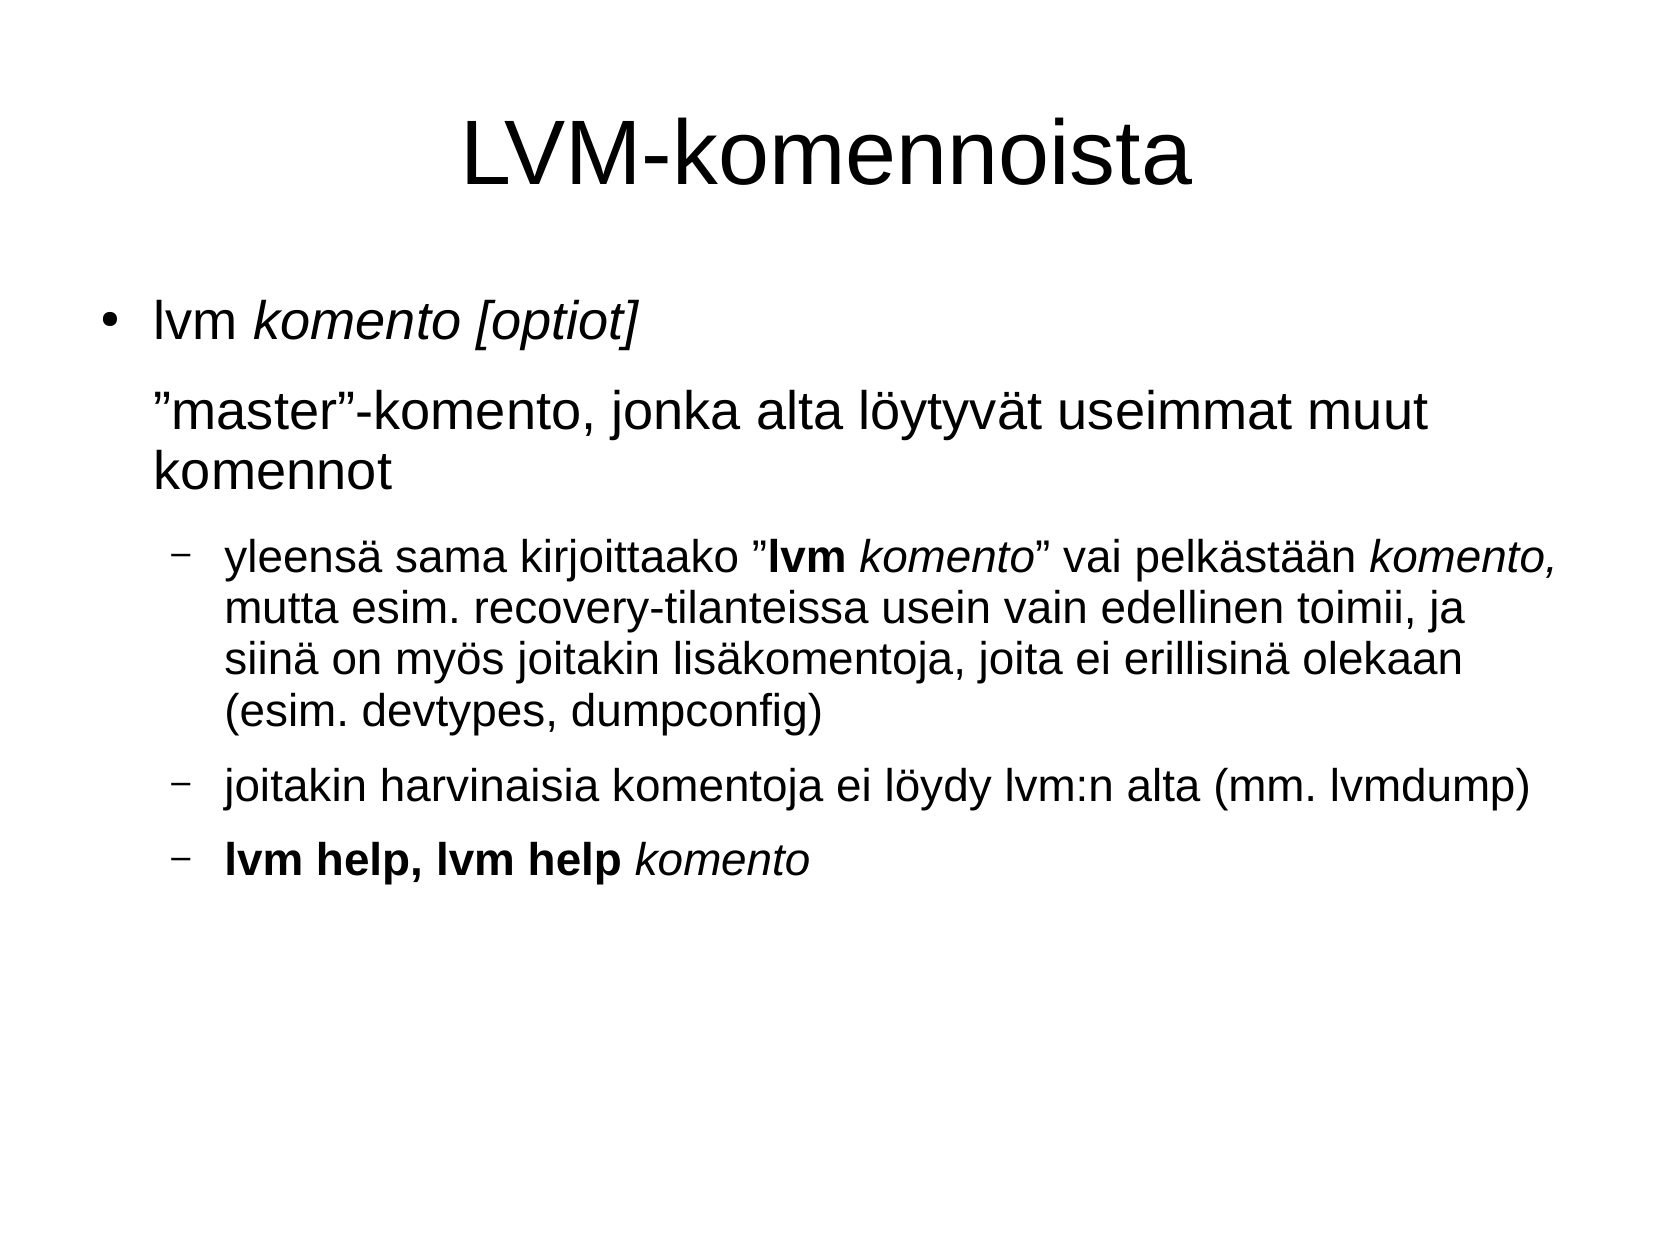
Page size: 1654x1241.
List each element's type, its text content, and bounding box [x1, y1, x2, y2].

list lvm komento [optiot] ”master”-komento, jonka alta löytyvät useimmat muut komennot yleensä sama kirjoittaako ”lvm komento” vai pelkästään komento, mutta esim. recovery-tilanteissa usein vain edellinen toimii, ja siinä on myös joitakin lisäkomentoja, joita ei erillisinä olekaan (esim. devtypes, dumpconfig) joitakin harvinaisia komentoja ei löydy lvm:n alta (mm. lvmdump) lvm help, lvm help komento [82, 290, 1571, 1010]
title LVM-komennoista [82, 49, 1571, 257]
